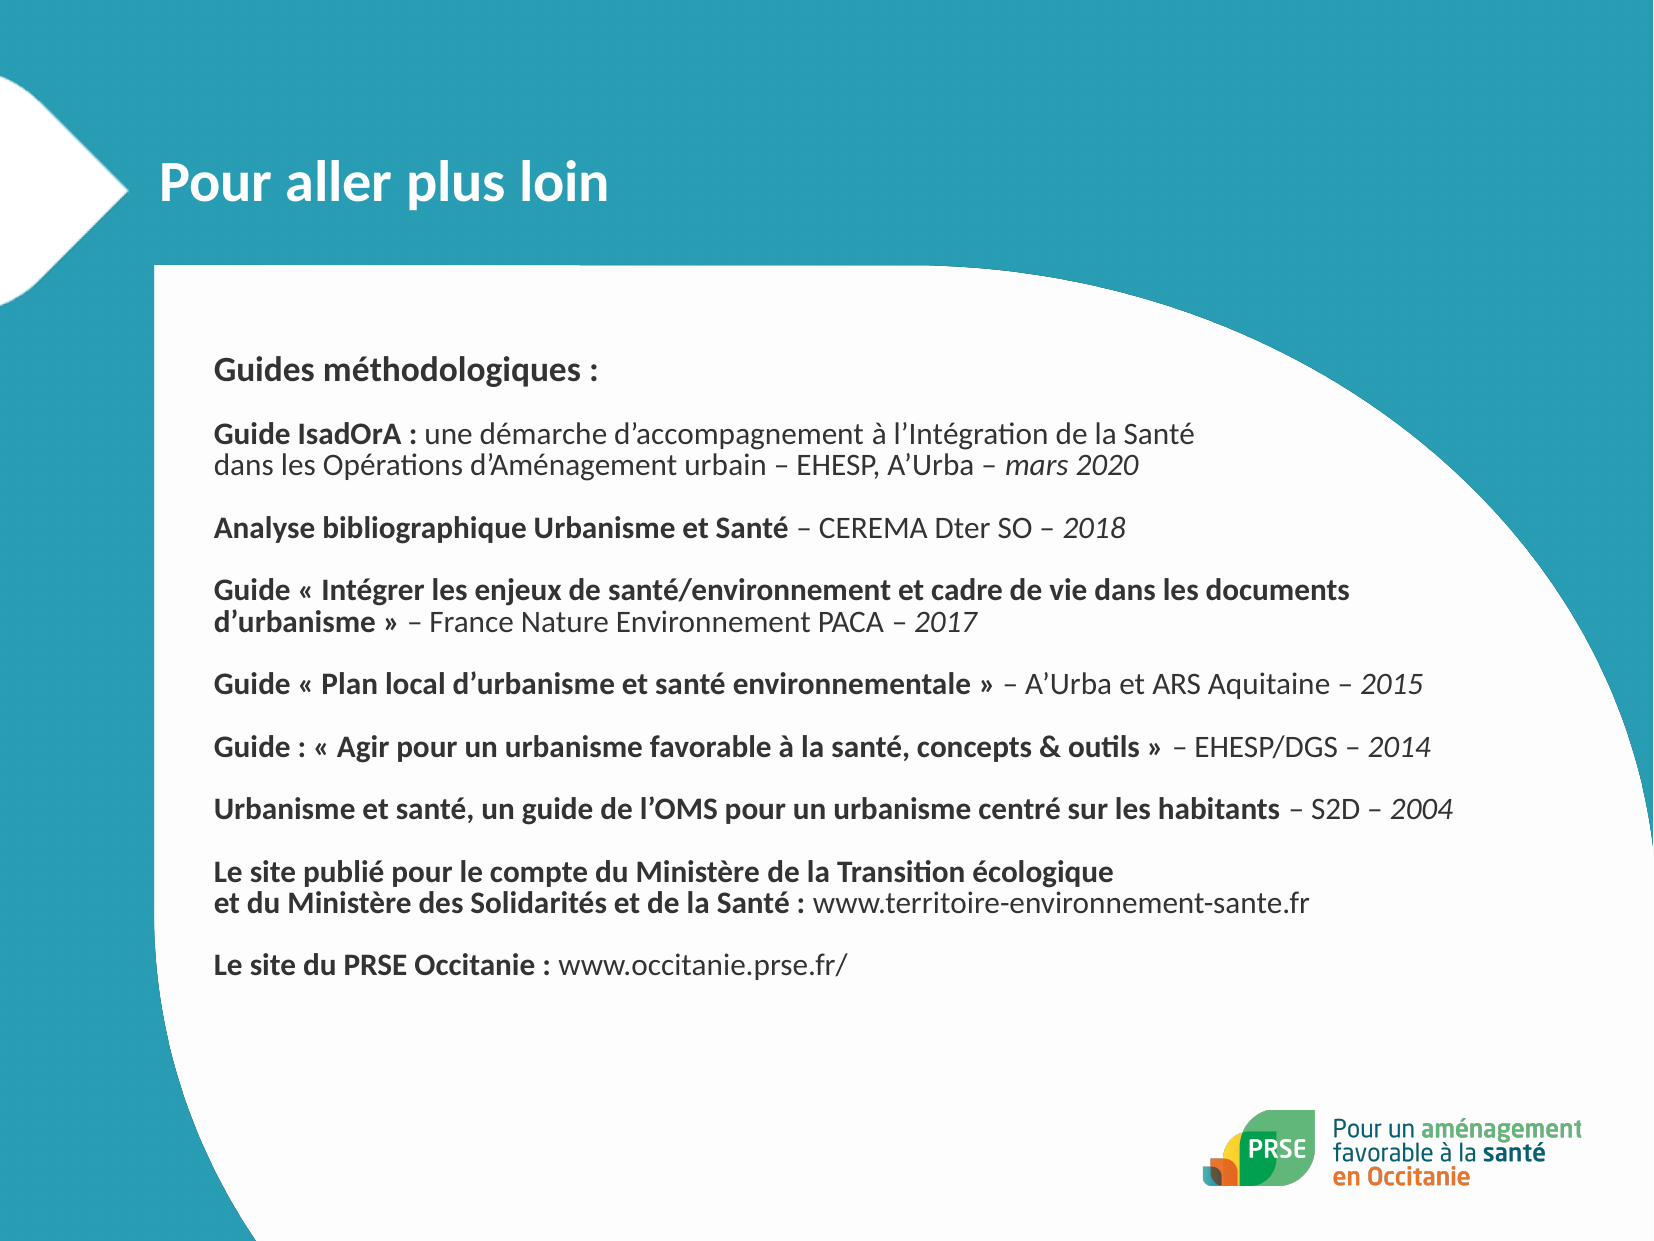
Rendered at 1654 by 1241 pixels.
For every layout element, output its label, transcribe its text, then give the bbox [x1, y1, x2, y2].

picture [0, 0, 1654, 1241]
text_box Guides méthodologiques : Guide IsadOrA : une démarche d’accompagnement à l’Intégration de la Santé dans les Opérations d’Aménagement urbain – EHESP, A’Urba – mars 2020 Analyse bibliographique Urbanisme et Santé – CEREMA Dter SO – 2018 Guide « Intégrer les enjeux de santé/environnement et cadre de vie dans les documents d’urbanisme » – France Nature Environnement PACA – 2017 Guide « Plan local d’urbanisme et santé environnementale » – A’Urba et ARS Aquitaine – 2015 Guide : « Agir pour un urbanisme favorable à la santé, concepts & outils » – EHESP/DGS – 2014 Urbanisme et santé, un guide de l’OMS pour un urbanisme centré sur les habitants – S2D – 2004 Le site publié pour le compte du Ministère de la Transition écologique et du Ministère des Solidarités et de la Santé : www.territoire-environnement-sante.fr Le site du PRSE Occitanie : www.occitanie.prse.fr/ [198, 346, 1521, 1171]
title Pour aller plus loin [159, 34, 1449, 340]
